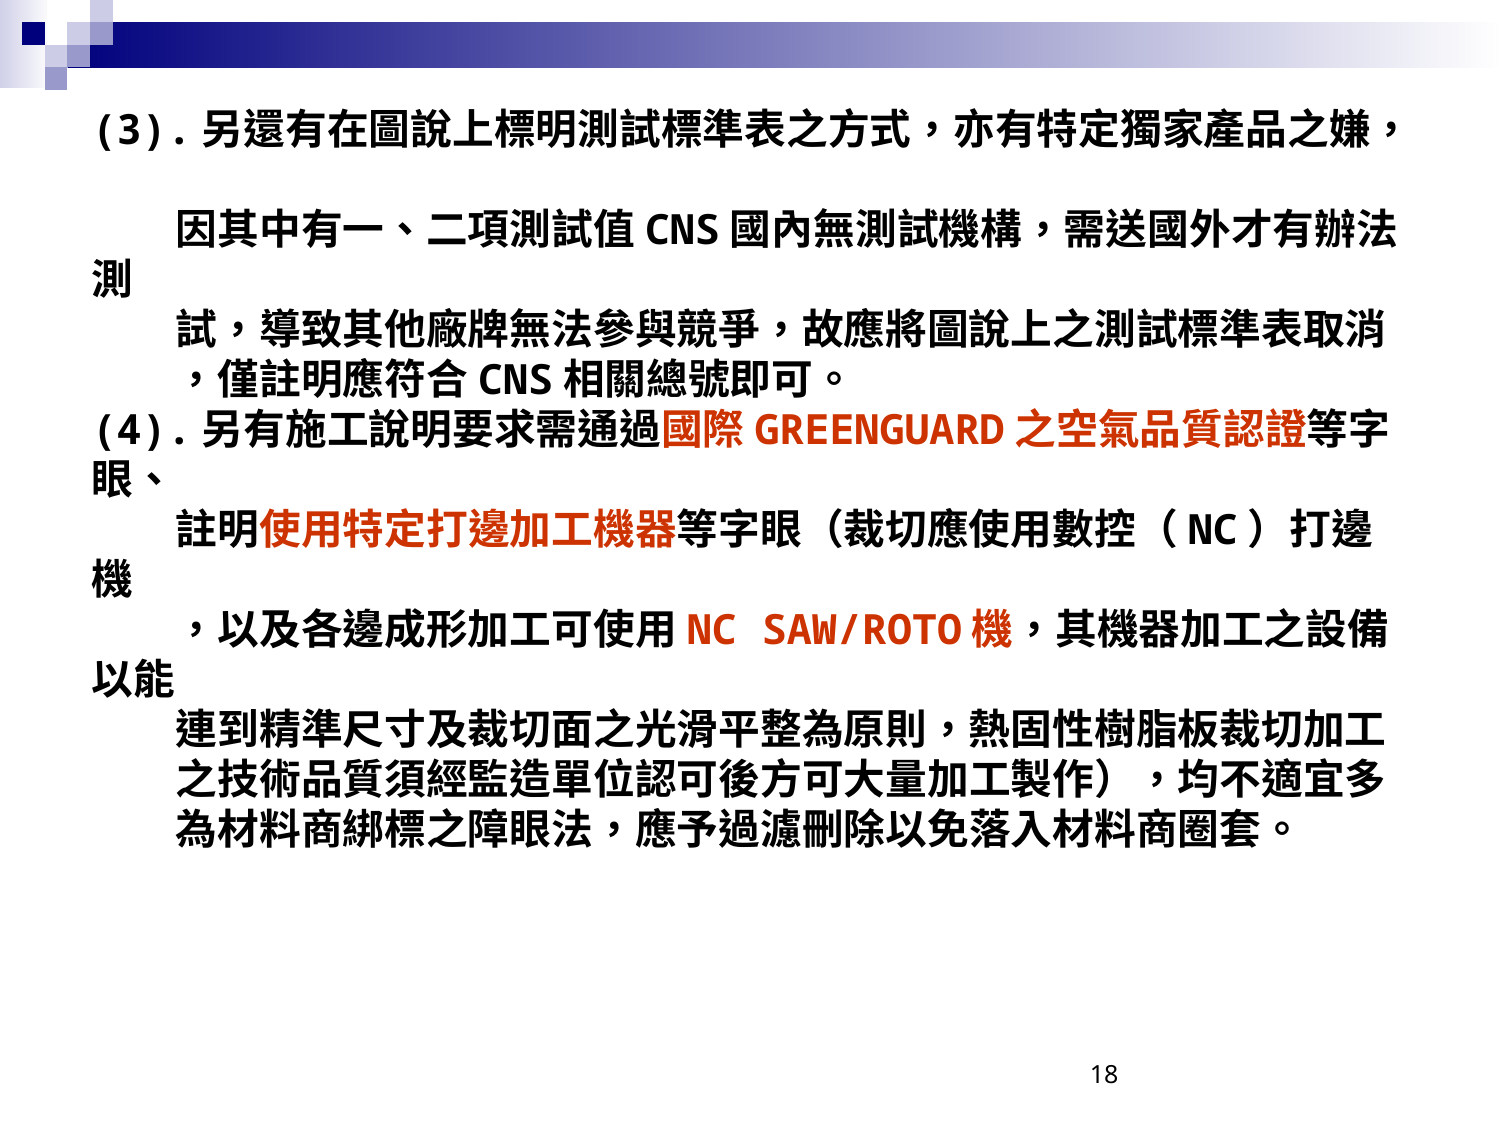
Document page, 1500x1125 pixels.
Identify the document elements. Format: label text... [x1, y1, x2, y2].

text_box (3).另還有在圖說上標明測試標準表之方式，亦有特定獨家產品之嫌， 因其中有一、二項測試值CNS國內無測試機構，需送國外才有辦法測 試，導致其他廠牌無法參與競爭，故應將圖說上之測試標準表取消 ，僅註明應符合CNS相關總號即可。 (4).另有施工說明要求需通過國際GREENGUARD之空氣品質認證等字眼、 註明使用特定打邊加工機器等字眼（裁切應使用數控（NC）打邊機 ，以及各邊成形加工可使用NC SAW/ROTO機，其機器加工之設備以能 連到精準尺寸及裁切面之光滑平整為原則，熱固性樹脂板裁切加工 之技術品質須經監造單位認可後方可大量加工製作），均不適宜多 為材料商綁標之障眼法，應予過濾刪除以免落入材料商圈套。 [77, 50, 1423, 905]
text_box [1074, 1025, 1426, 1101]
